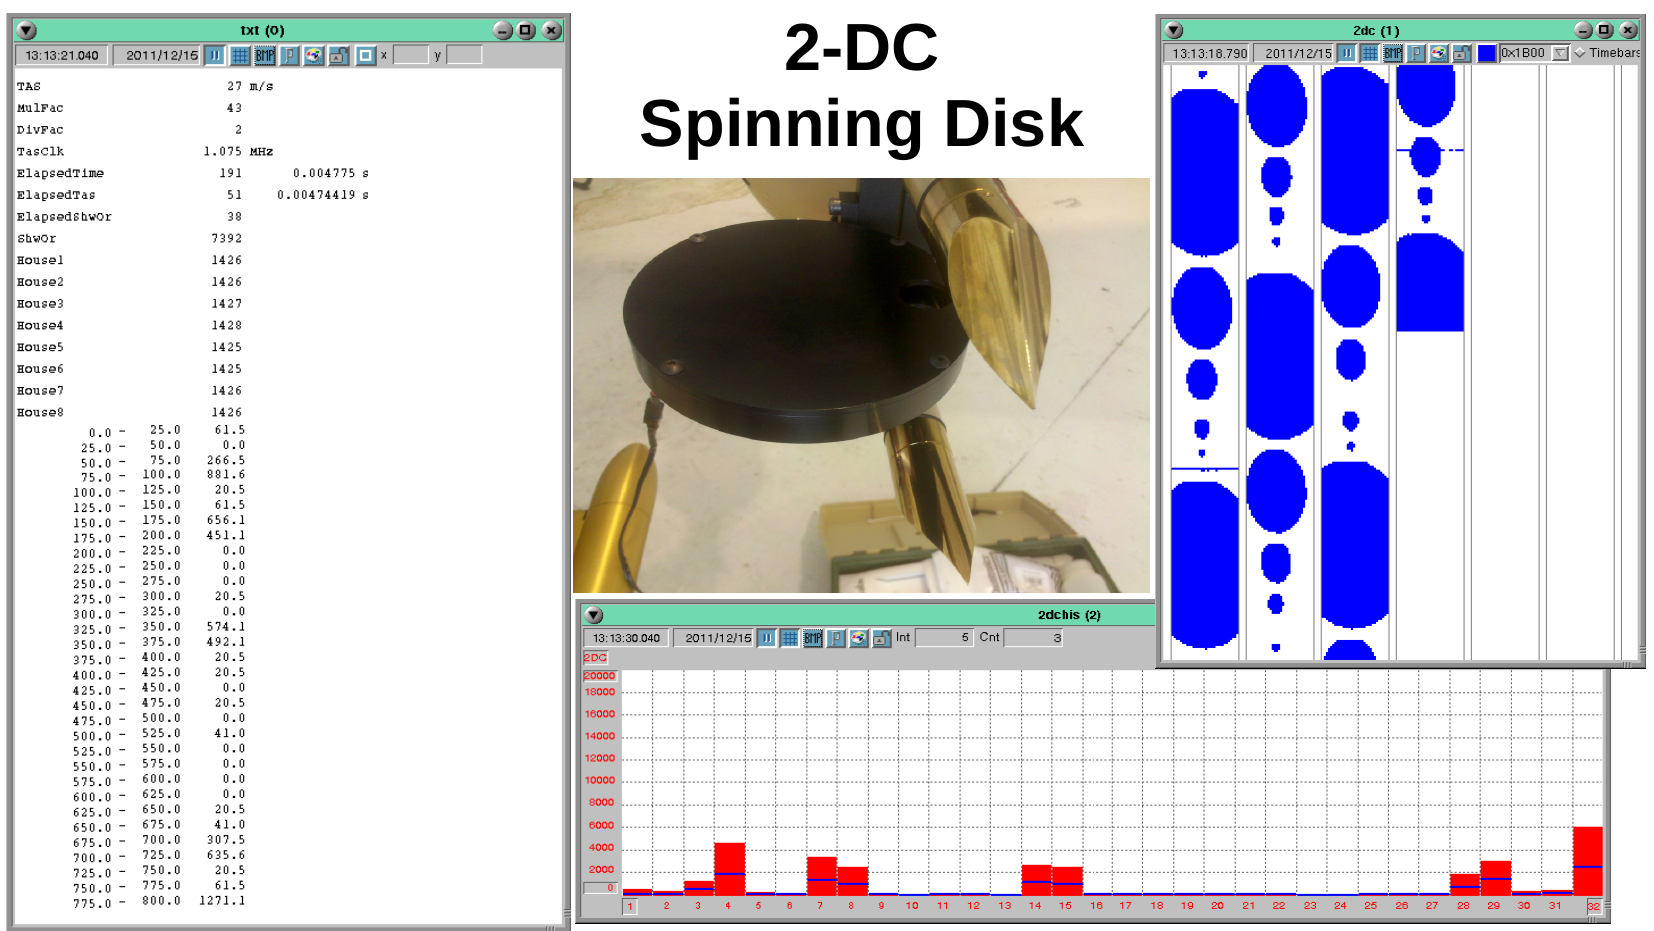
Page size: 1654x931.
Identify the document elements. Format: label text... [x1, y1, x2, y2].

picture [575, 14, 1646, 924]
text_box 2-DC Spinning Disk [625, 1, 1100, 170]
picture [573, 178, 1150, 593]
picture [6, 13, 571, 931]
